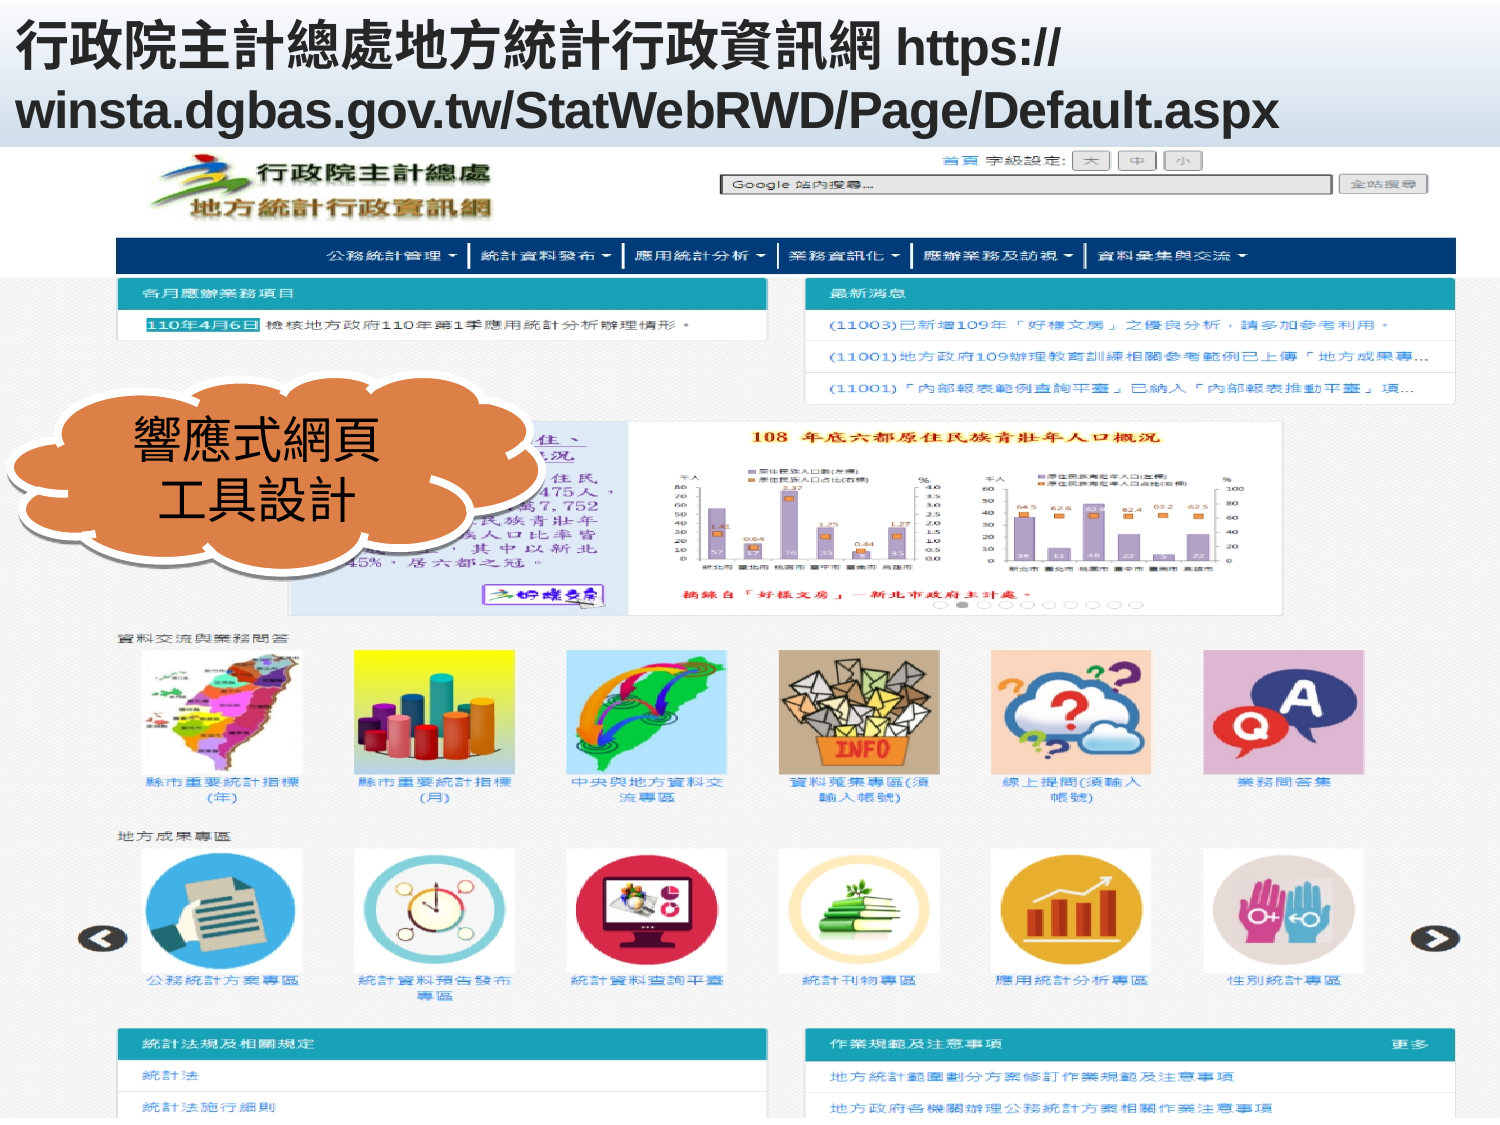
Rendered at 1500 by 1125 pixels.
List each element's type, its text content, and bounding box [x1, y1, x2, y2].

text_box 響應式網頁 工具設計 [9, 374, 543, 573]
picture [0, 147, 1500, 1118]
text_box 行政院主計總處地方統計行政資訊網https://winsta.dgbas.gov.tw/StatWebRWD/Page/Default.aspx [0, 3, 1500, 147]
